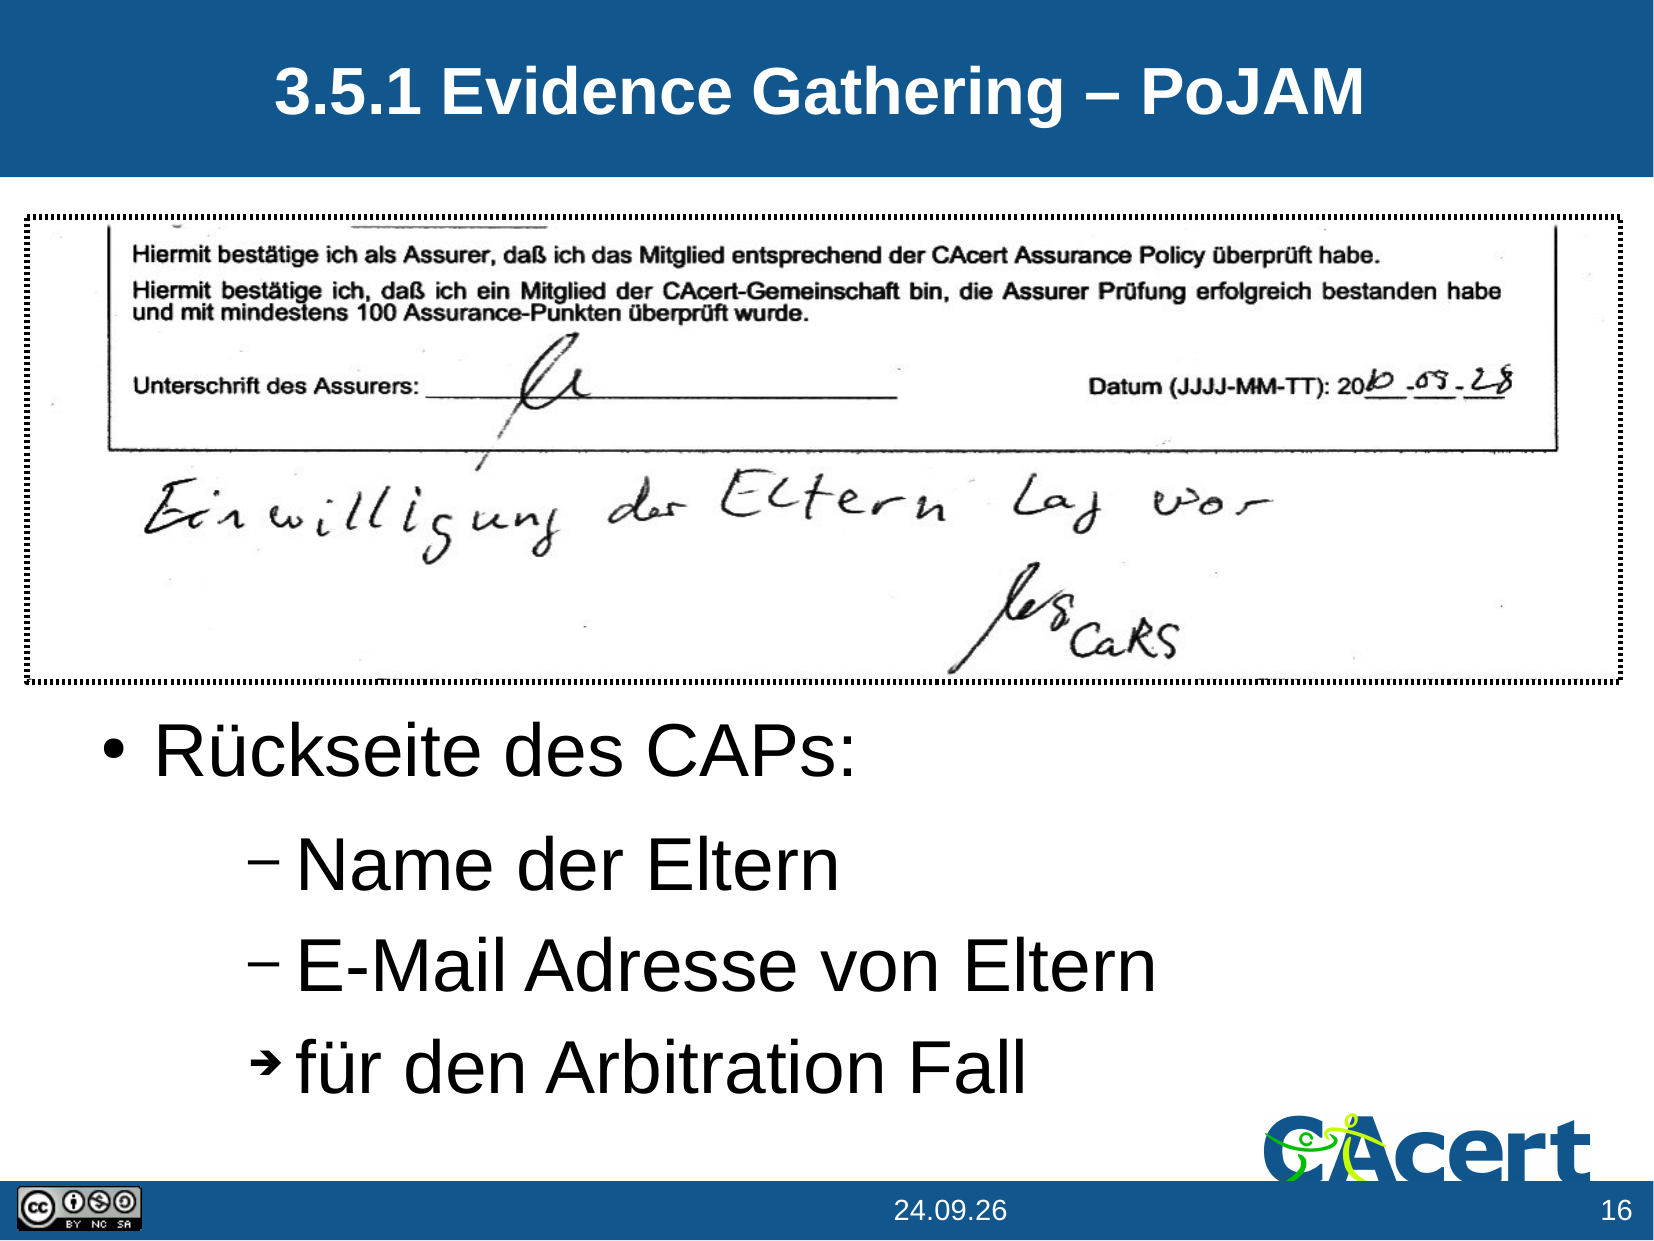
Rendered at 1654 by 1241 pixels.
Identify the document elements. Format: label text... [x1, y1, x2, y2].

picture [17, 1186, 142, 1231]
picture [29, 220, 1618, 680]
title 3.5.1 Evidence Gathering – PoJAM [76, 17, 1565, 166]
list Rückseite des CAPs: Name der Eltern E-Mail Adresse von Eltern für den Arbitration Fall [82, 708, 1571, 1110]
picture [1263, 1112, 1591, 1181]
